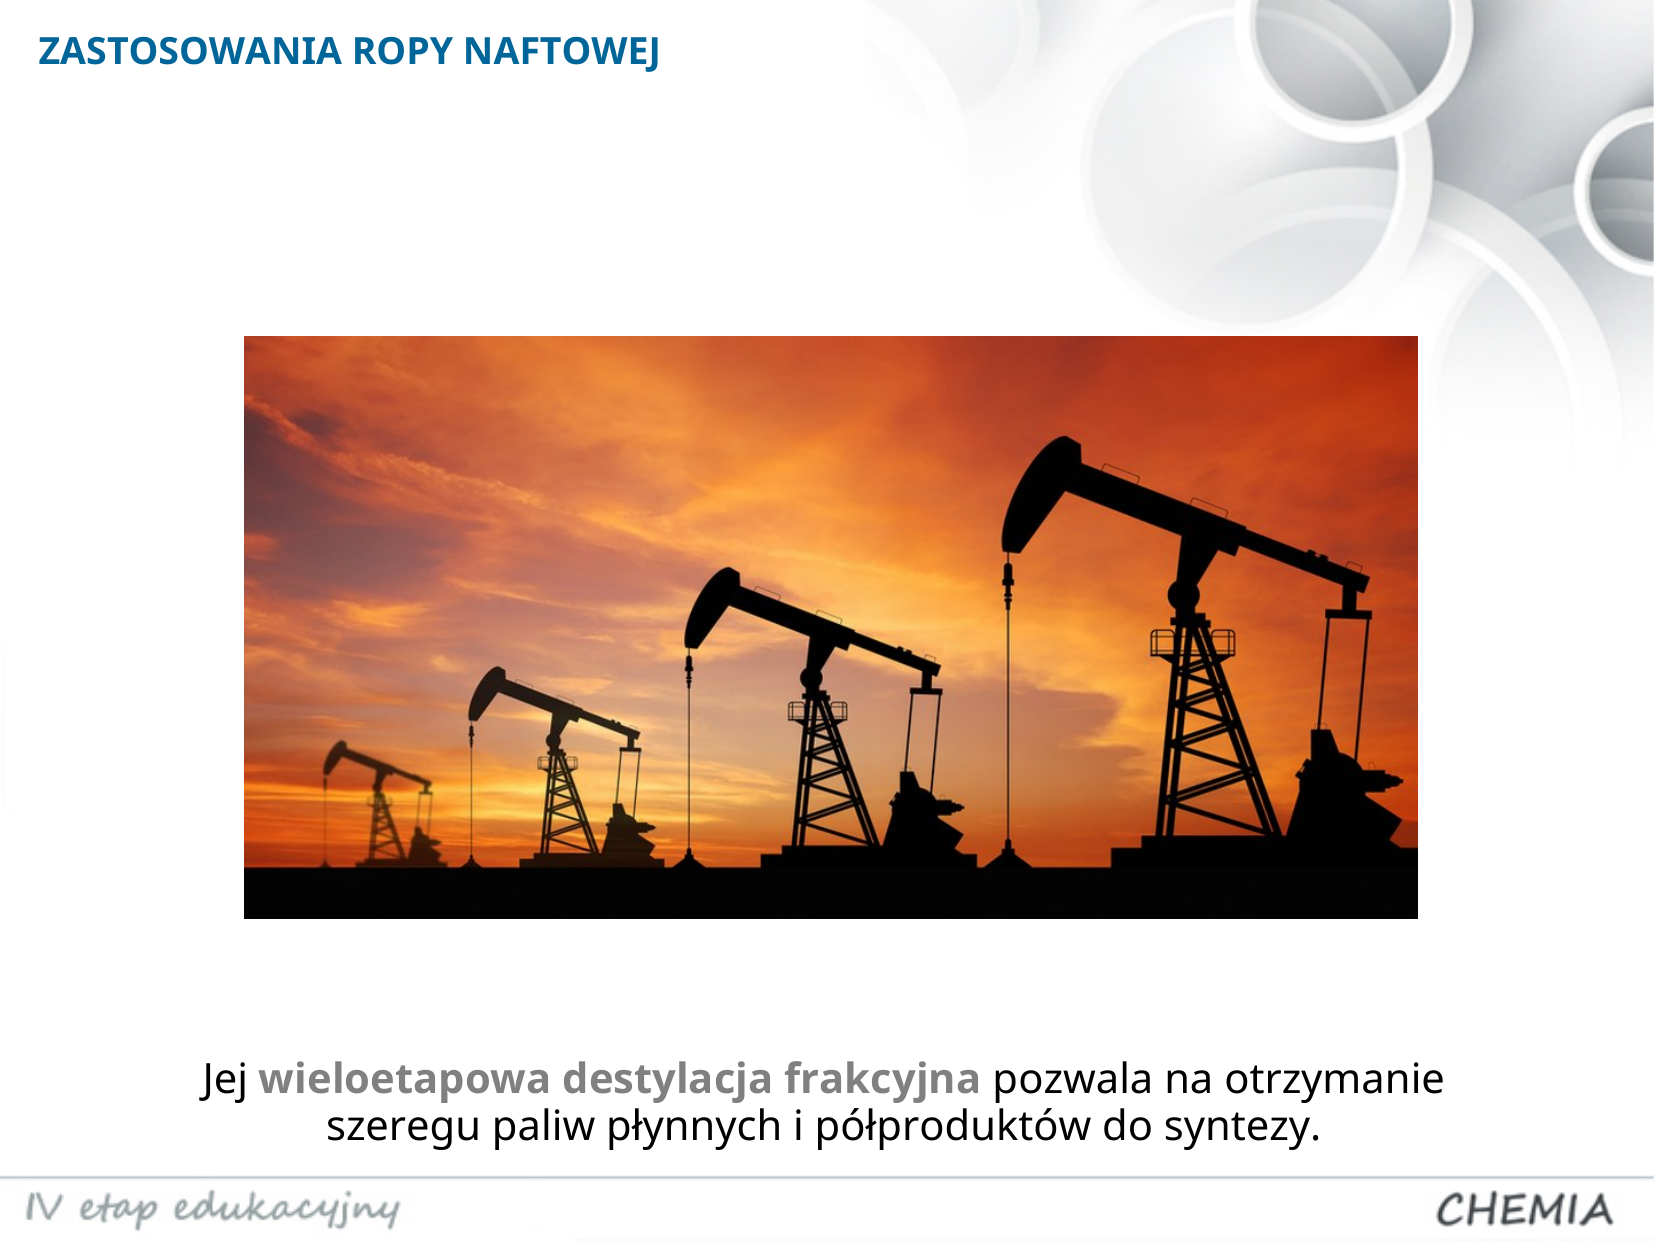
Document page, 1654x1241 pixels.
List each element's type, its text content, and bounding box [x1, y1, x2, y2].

title Jej wieloetapowa destylacja frakcyjna pozwala na otrzymanie szeregu paliw płynnych i półproduktów do syntezy. [153, 998, 1494, 1152]
text_box ZASTOSOWANIA ROPY NAFTOWEJ [23, 23, 1276, 81]
picture [0, 0, 1654, 1241]
